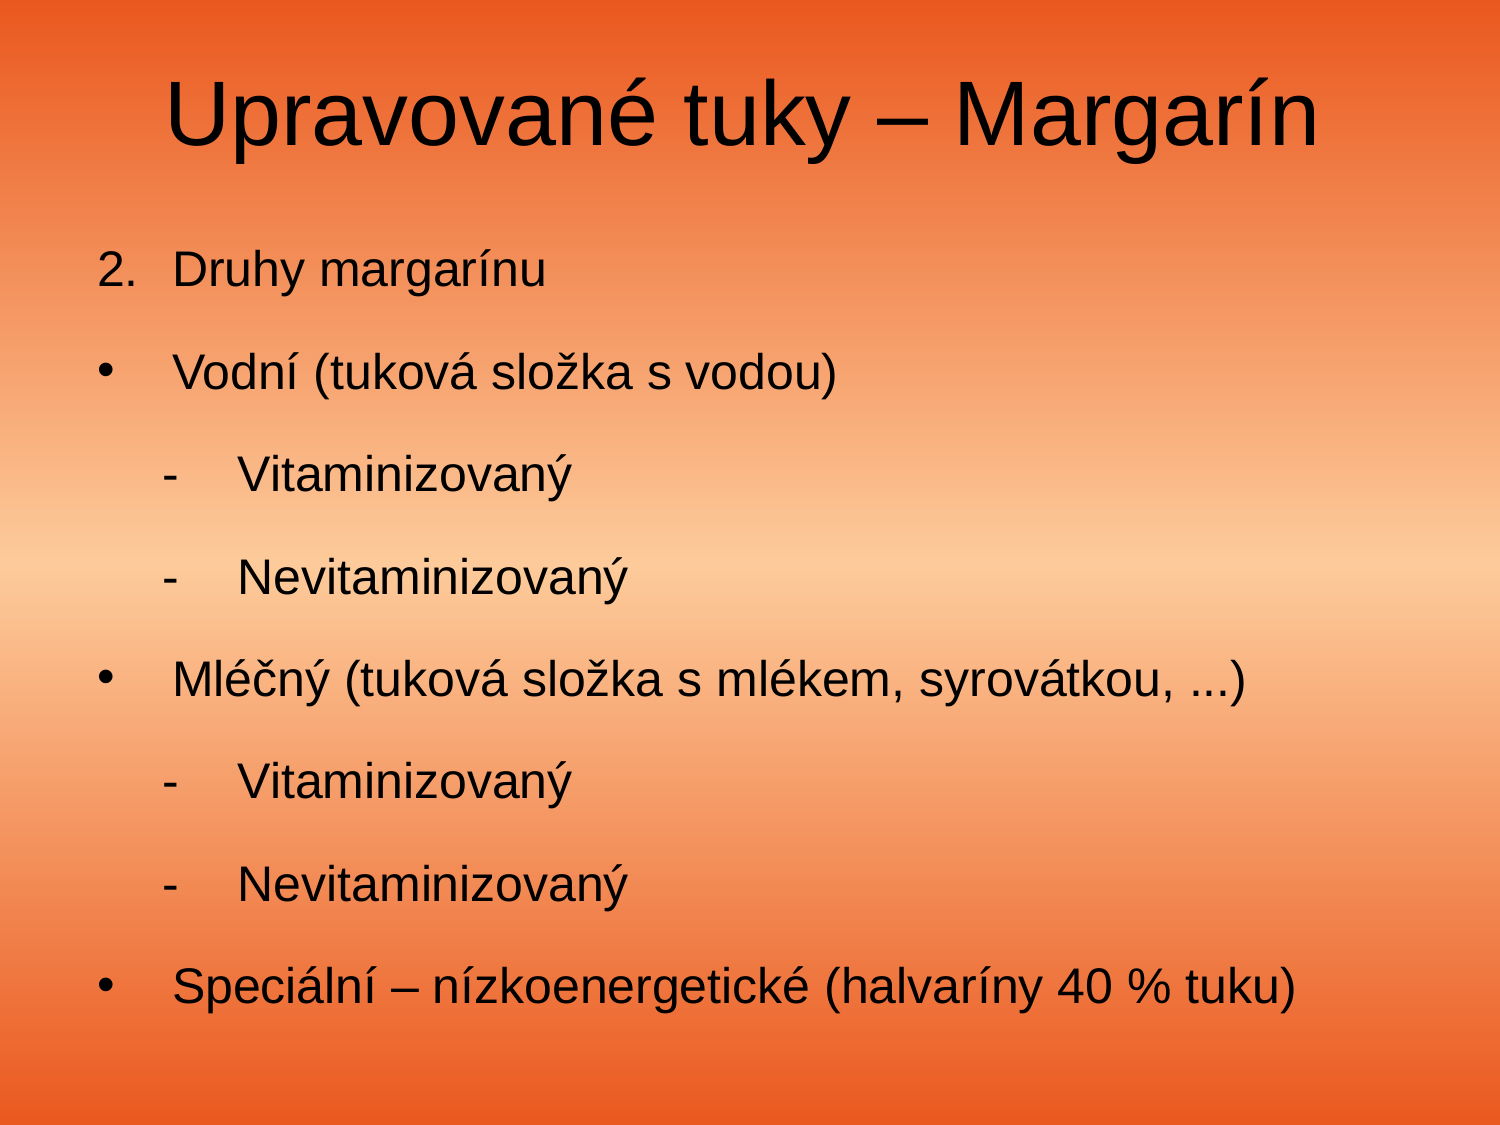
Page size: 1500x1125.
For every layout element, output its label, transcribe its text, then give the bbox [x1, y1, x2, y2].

list 2. Druhy margarínu Vodní (tuková složka s vodou) - Vitaminizovaný - Nevitaminizovaný Mléčný (tuková složka s mlékem, syrovátkou, ...) - Vitaminizovaný - Nevitaminizovaný Speciální – nízkoenergetické (halvaríny 40 % tuku) [82, 199, 1418, 1124]
title Upravované tuky – Margarín [105, 35, 1381, 183]
